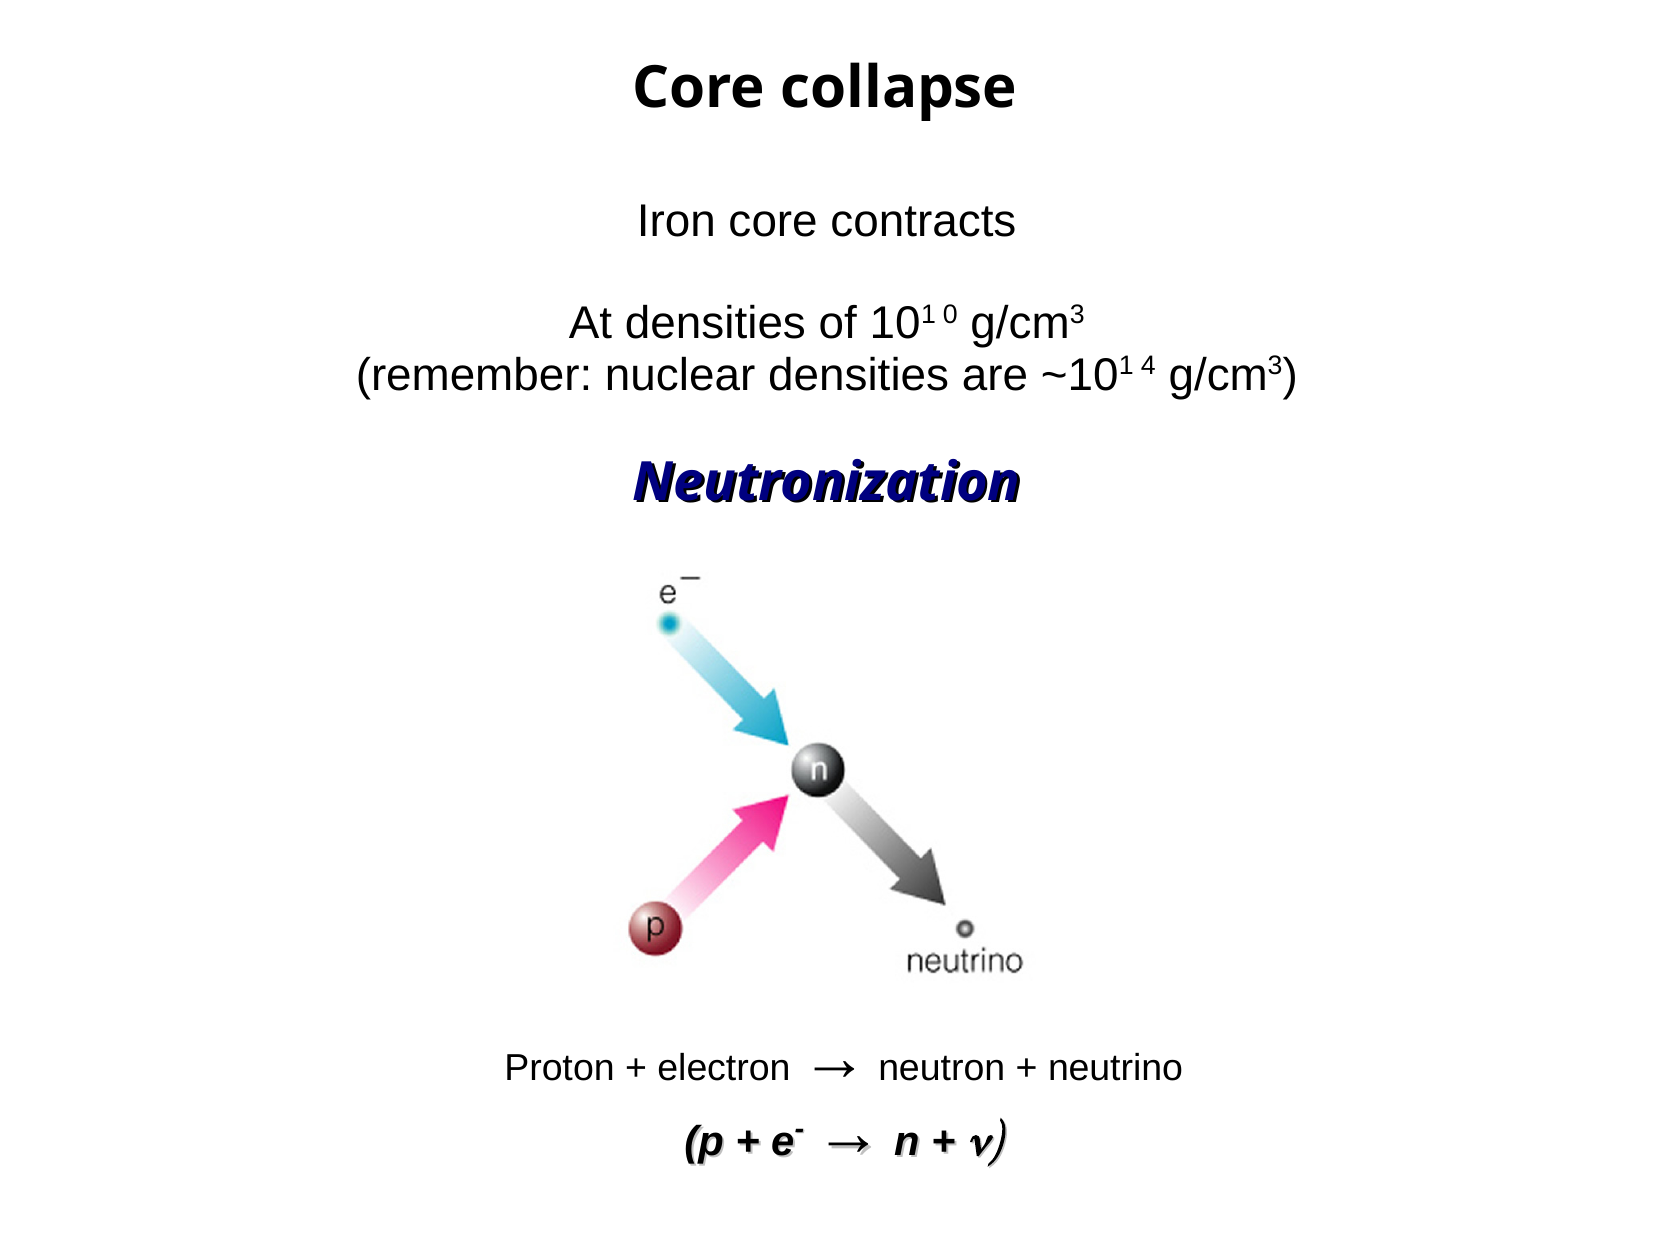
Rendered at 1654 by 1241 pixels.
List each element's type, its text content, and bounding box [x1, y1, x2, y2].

text_box Iron core contracts At densities of 101 0 g/cm3 (remember: nuclear densities are ~101 4 g/cm3) Neutronization [0, 187, 1654, 529]
picture [600, 524, 1051, 1013]
text_box Core collapse [262, 37, 1388, 134]
text_box Proton + electron → neutron + neutrino (p + e- → n + n) [487, 1012, 1201, 1177]
